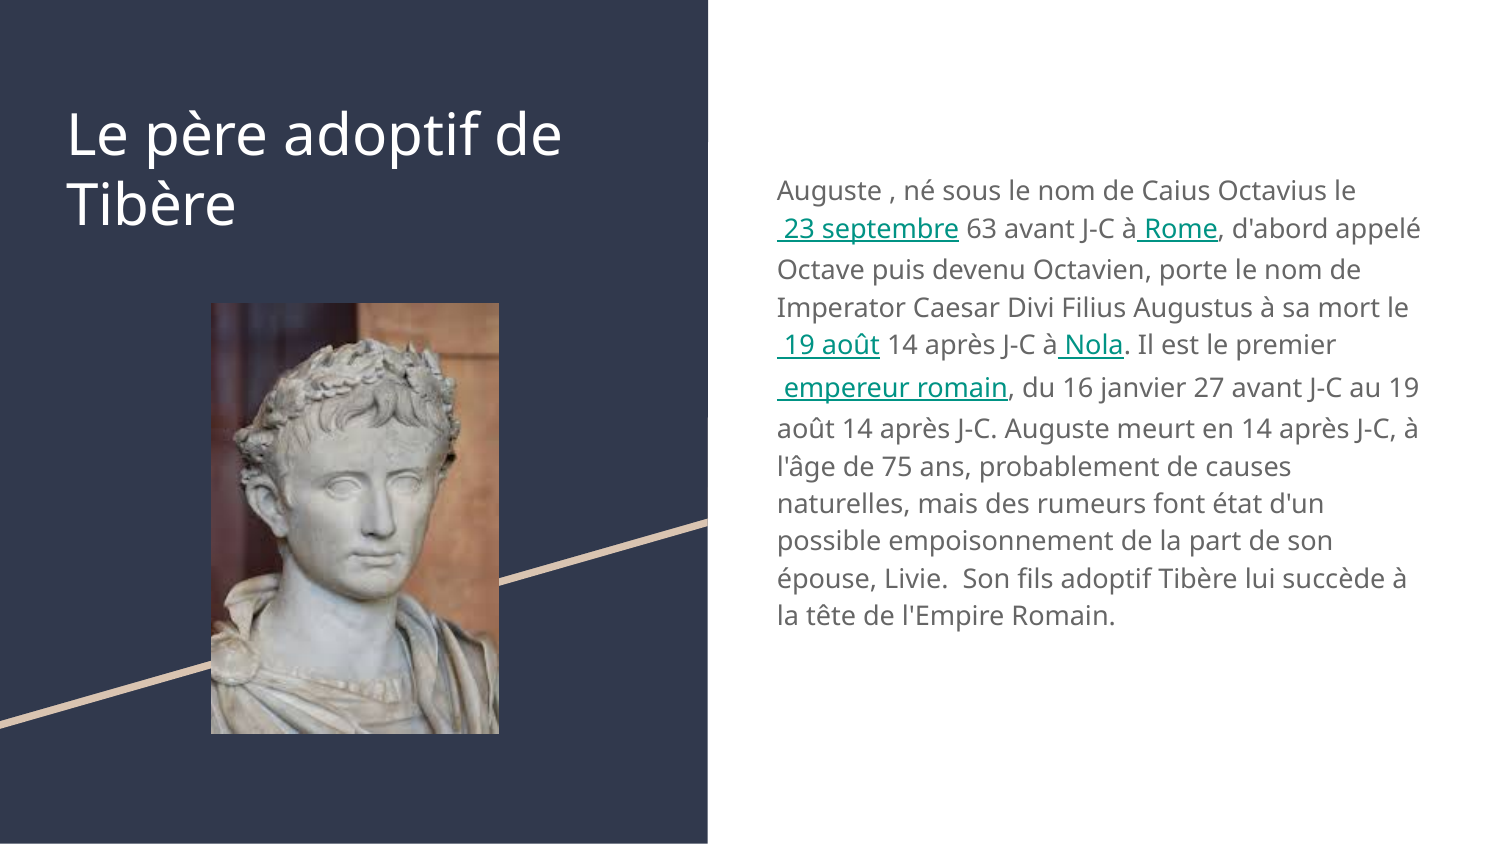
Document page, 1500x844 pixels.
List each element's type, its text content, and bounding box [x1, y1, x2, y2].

picture [211, 303, 499, 734]
list Auguste , né sous le nom de Caius Octavius le 23 septembre 63 avant J-C à Rome, d'abord appelé Octave puis devenu Octavien, porte le nom de Imperator Caesar Divi Filius Augustus à sa mort le 19 août 14 après J-C à Nola. Il est le premier empereur romain, du 16 janvier 27 avant J-C au 19 août 14 après J-C. Auguste meurt en 14 après J-C, à l'âge de 75 ans, probablement de causes naturelles, mais des rumeurs font état d'un possible empoisonnement de la part de son épouse, Livie. Son fils adoptif Tibère lui succède à la tête de l'Empire Romain. [761, 153, 1446, 826]
title Le père adoptif de Tibère [51, 82, 660, 494]
